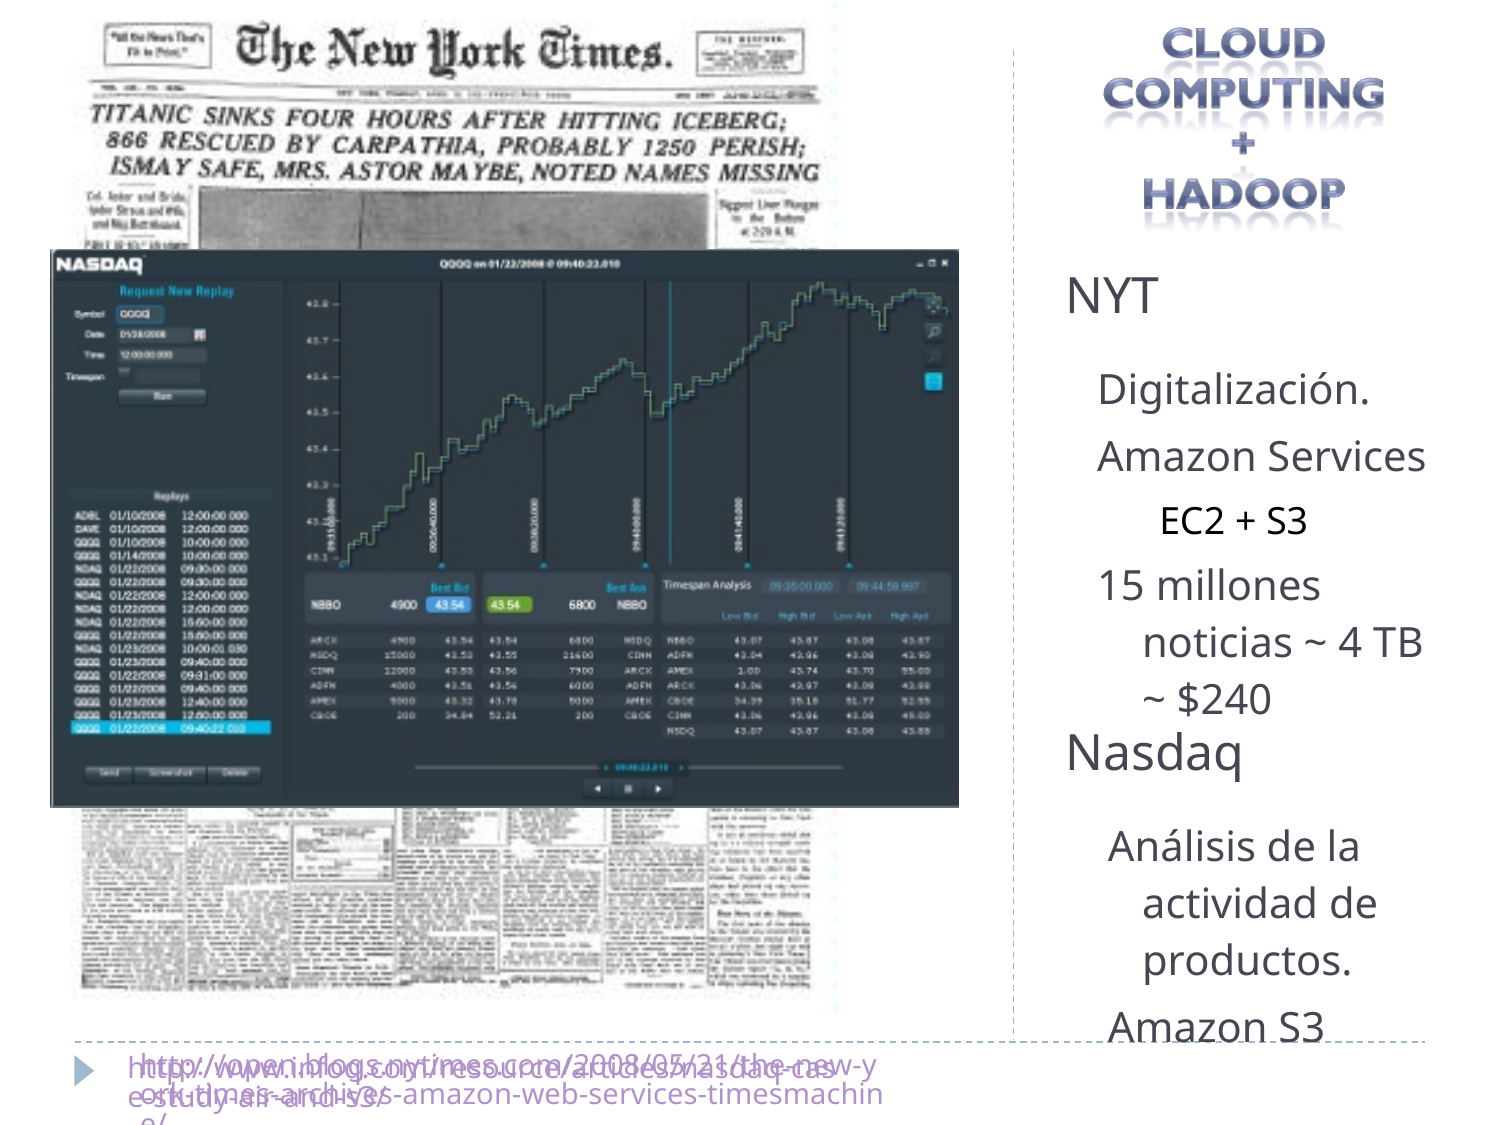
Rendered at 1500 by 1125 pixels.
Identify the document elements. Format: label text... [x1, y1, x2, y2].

text_box http://www.infoq.com/resource/articles/nasdaq-case-study-air-and-s3/ [112, 1041, 863, 1097]
text_box http://open.blogs.nytimes.com/2008/05/21/the-new-york-times-archives-amazon-web-services-timesmachine/ [124, 1039, 901, 1095]
text_box [1037, 3, 1452, 268]
picture [50, 0, 959, 1011]
list NYT Digitalización. Amazon Services EC2 + S3 15 millones noticias ~ 4 TB ~ $240 Nasdaq Análisis de la actividad de productos. Amazon S3 [1037, 275, 1450, 1094]
